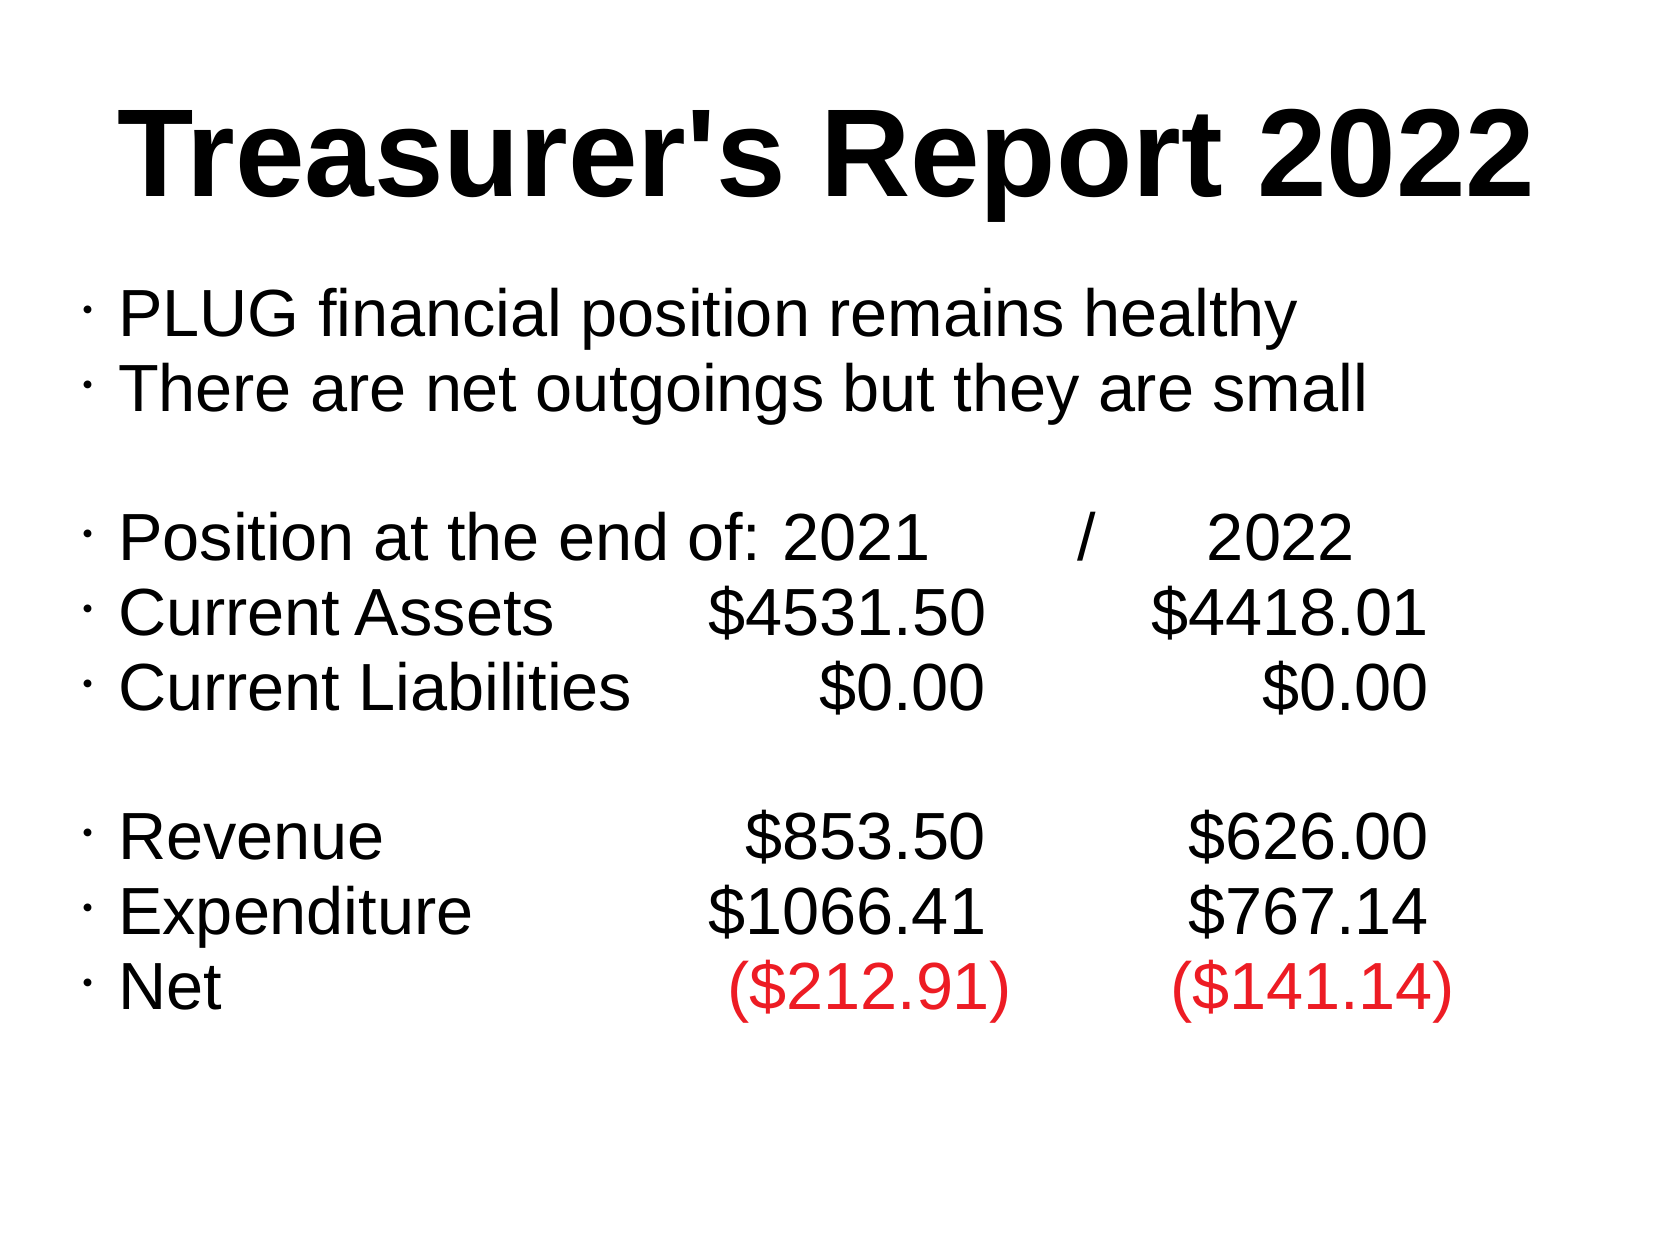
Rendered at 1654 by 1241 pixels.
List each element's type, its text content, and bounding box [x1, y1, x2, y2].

title Treasurer's Report 2022 [82, 49, 1571, 238]
subtitle PLUG financial position remains healthy There are net outgoings but they are small Position at the end of: 2021 / 2022 Current Assets $4531.50 $4418.01 Current Liabilities $0.00 $0.00 Revenue $853.50 $626.00 Expenditure $1066.41 $767.14 Net ($212.91) ($141.14) [82, 238, 1571, 1062]
